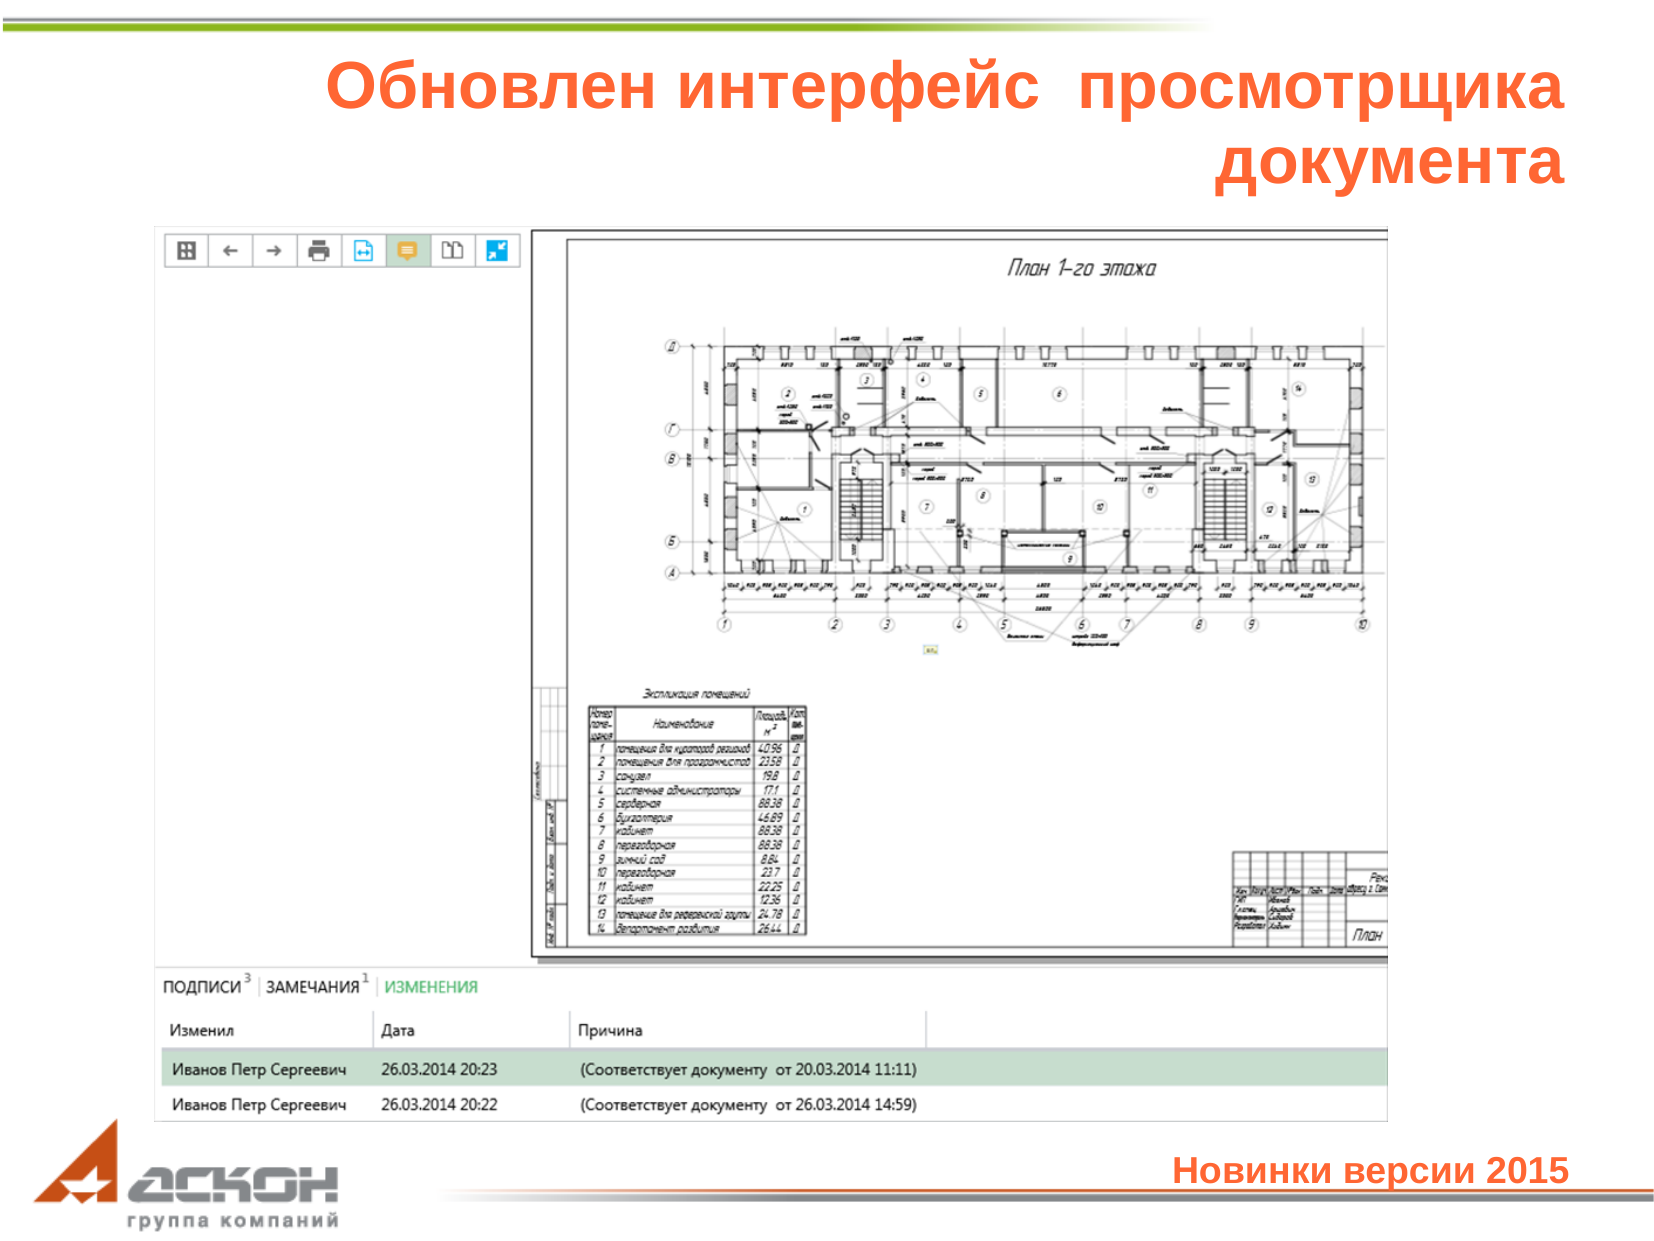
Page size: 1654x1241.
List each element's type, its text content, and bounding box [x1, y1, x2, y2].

title Обновлен интерфейс просмотрщика документа [76, 47, 1565, 198]
picture [2, 0, 1654, 1241]
